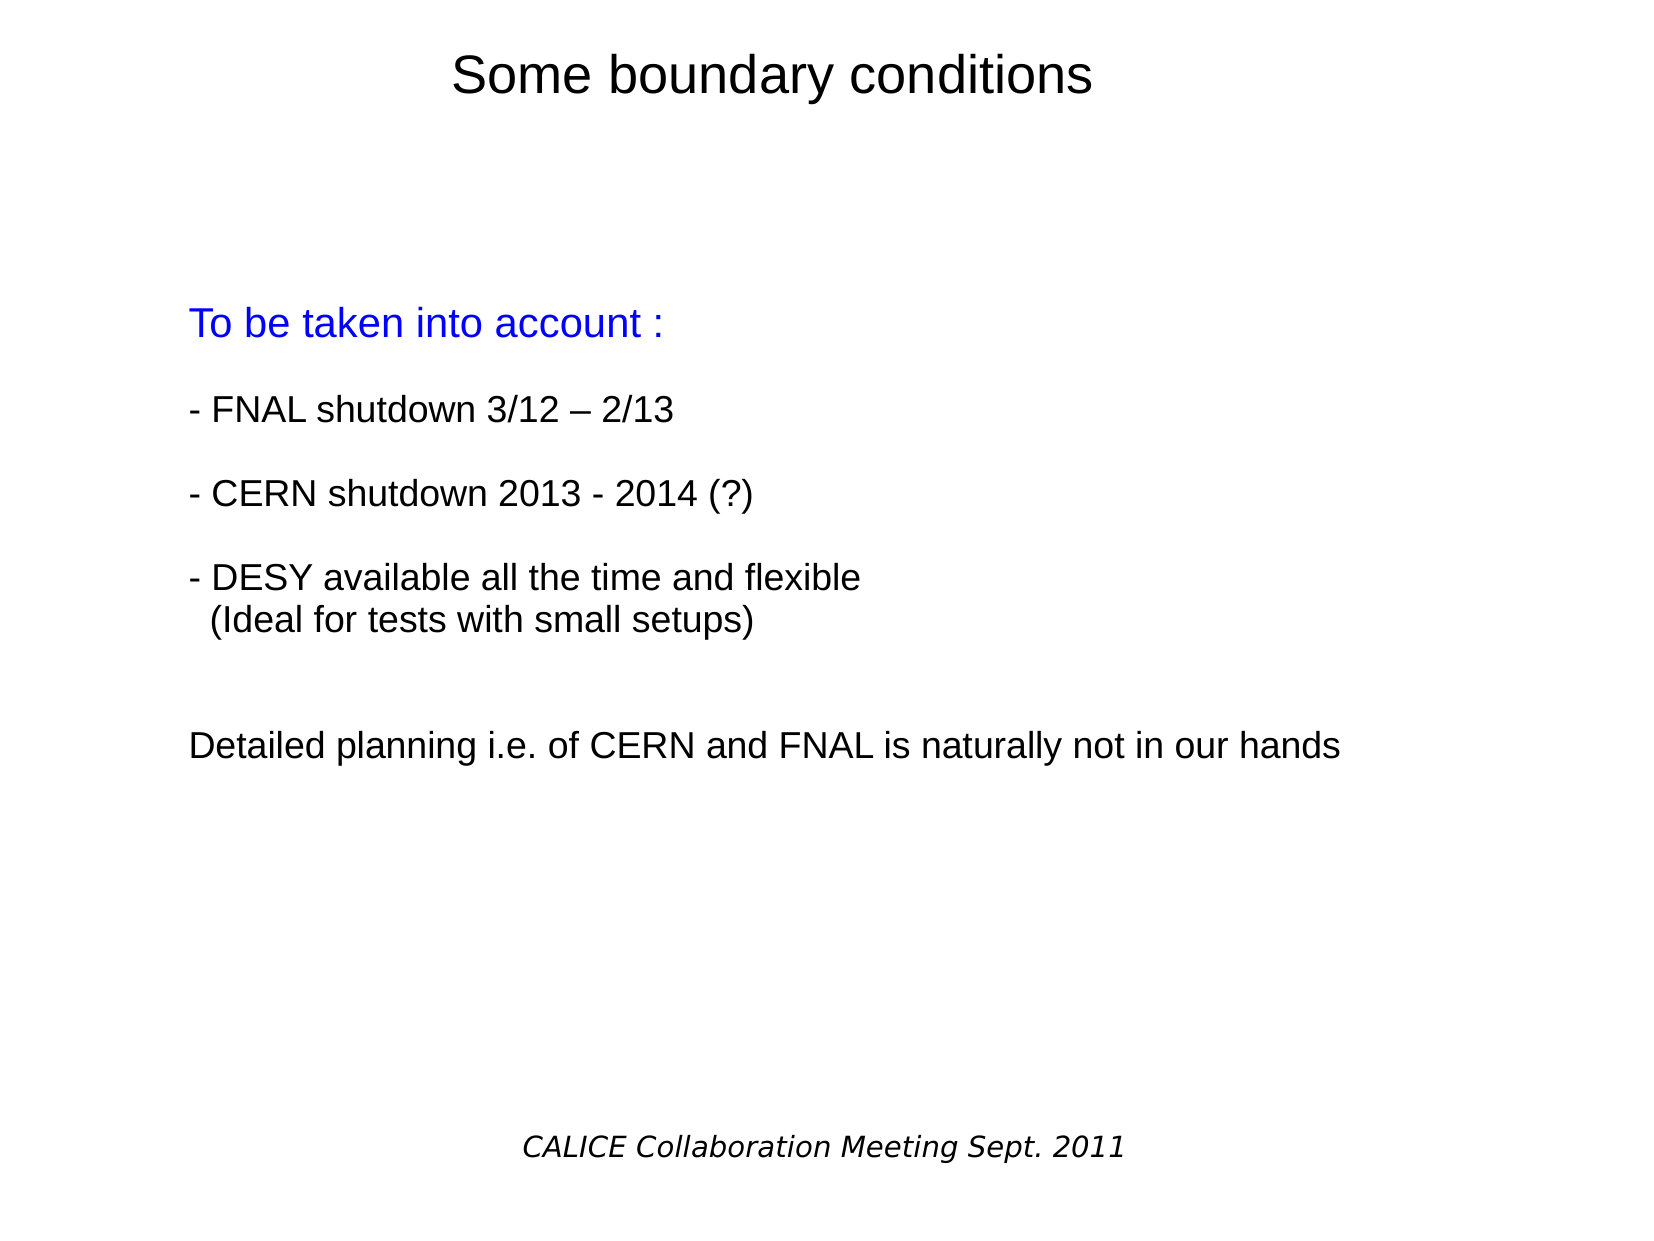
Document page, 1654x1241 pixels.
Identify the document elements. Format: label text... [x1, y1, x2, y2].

text_box To be taken into account : - FNAL shutdown 3/12 – 2/13 - CERN shutdown 2013 - 2014 (?) - DESY available all the time and flexible (Ideal for tests with small setups) Detailed planning i.e. of CERN and FNAL is naturally not in our hands [173, 292, 1359, 774]
text_box Some boundary conditions [436, 37, 1123, 113]
